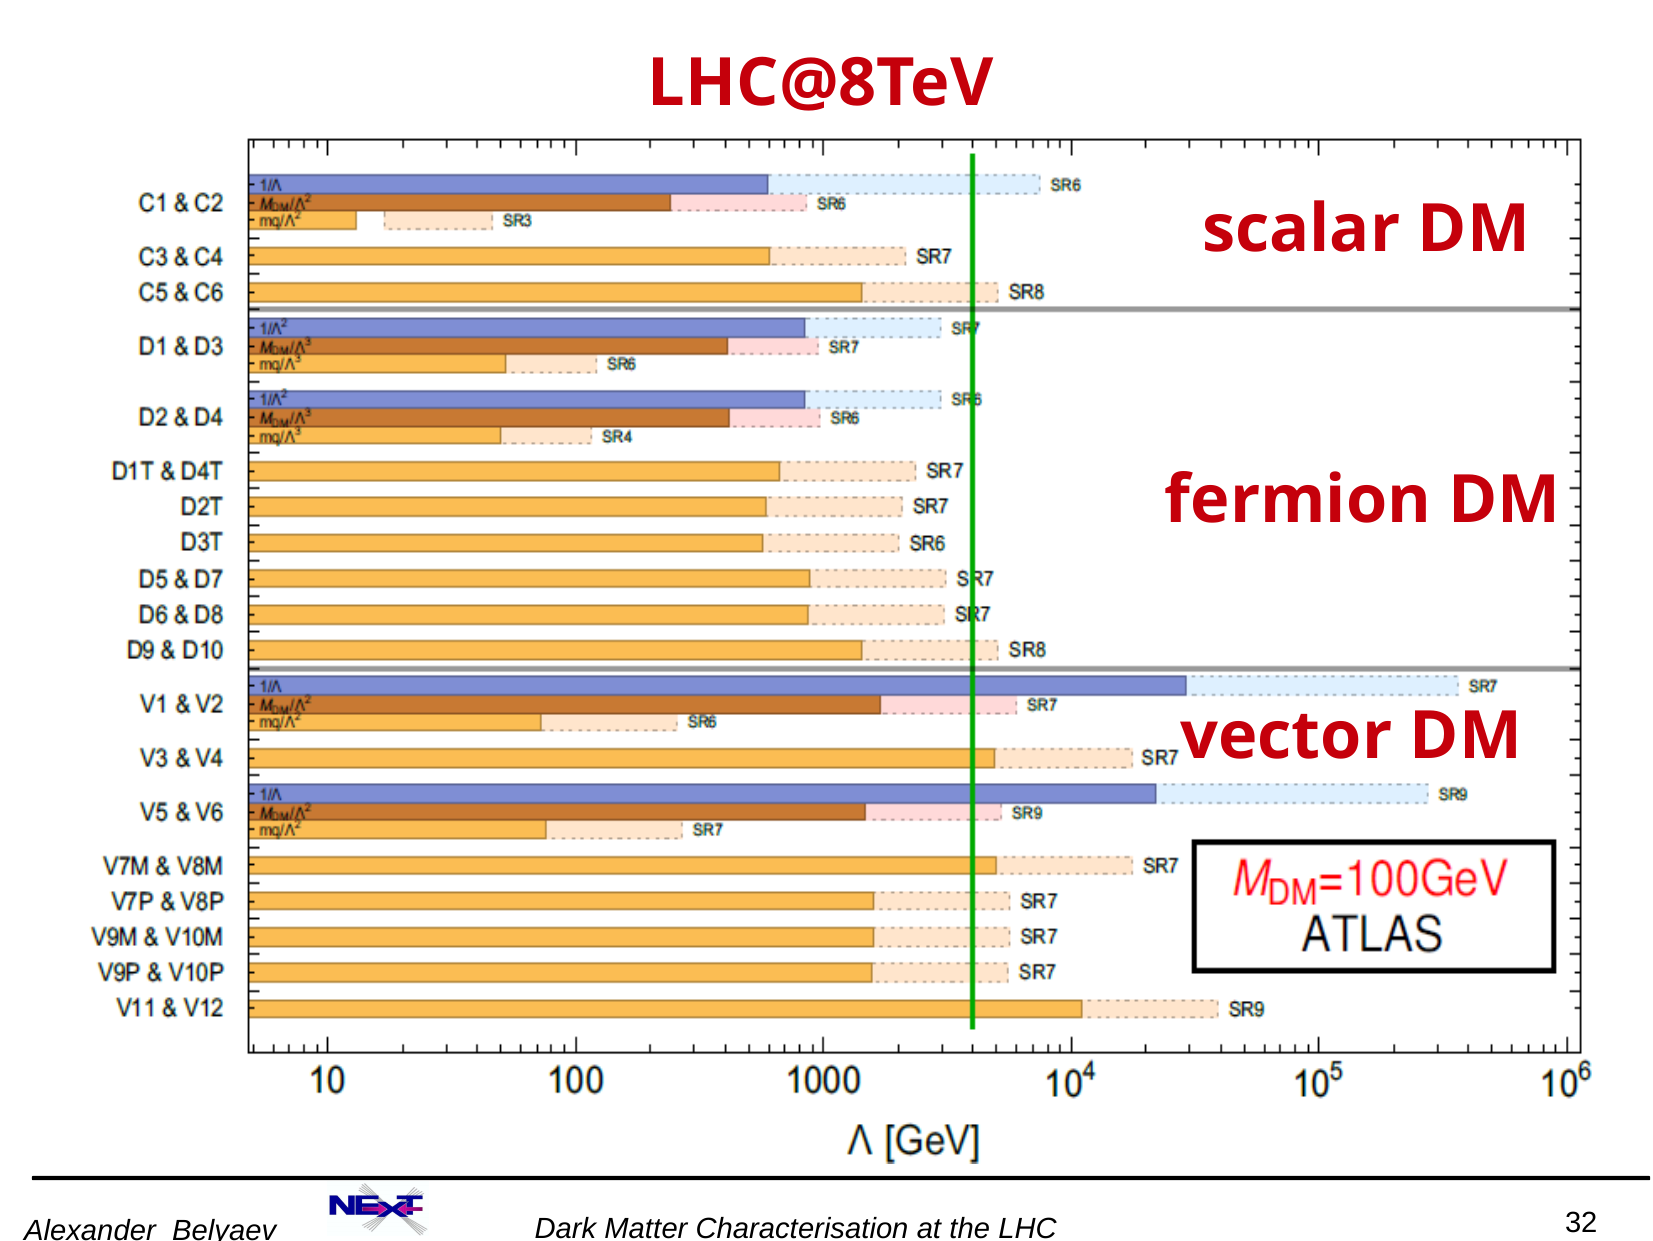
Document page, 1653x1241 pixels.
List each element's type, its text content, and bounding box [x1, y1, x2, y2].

picture [327, 1181, 429, 1236]
title LHC@8TeV [0, 23, 1653, 136]
text_box scalar DM [1125, 178, 1583, 272]
picture [70, 136, 1607, 1164]
text_box vector DM [1102, 686, 1560, 780]
text_box fermion DM [1114, 450, 1571, 544]
